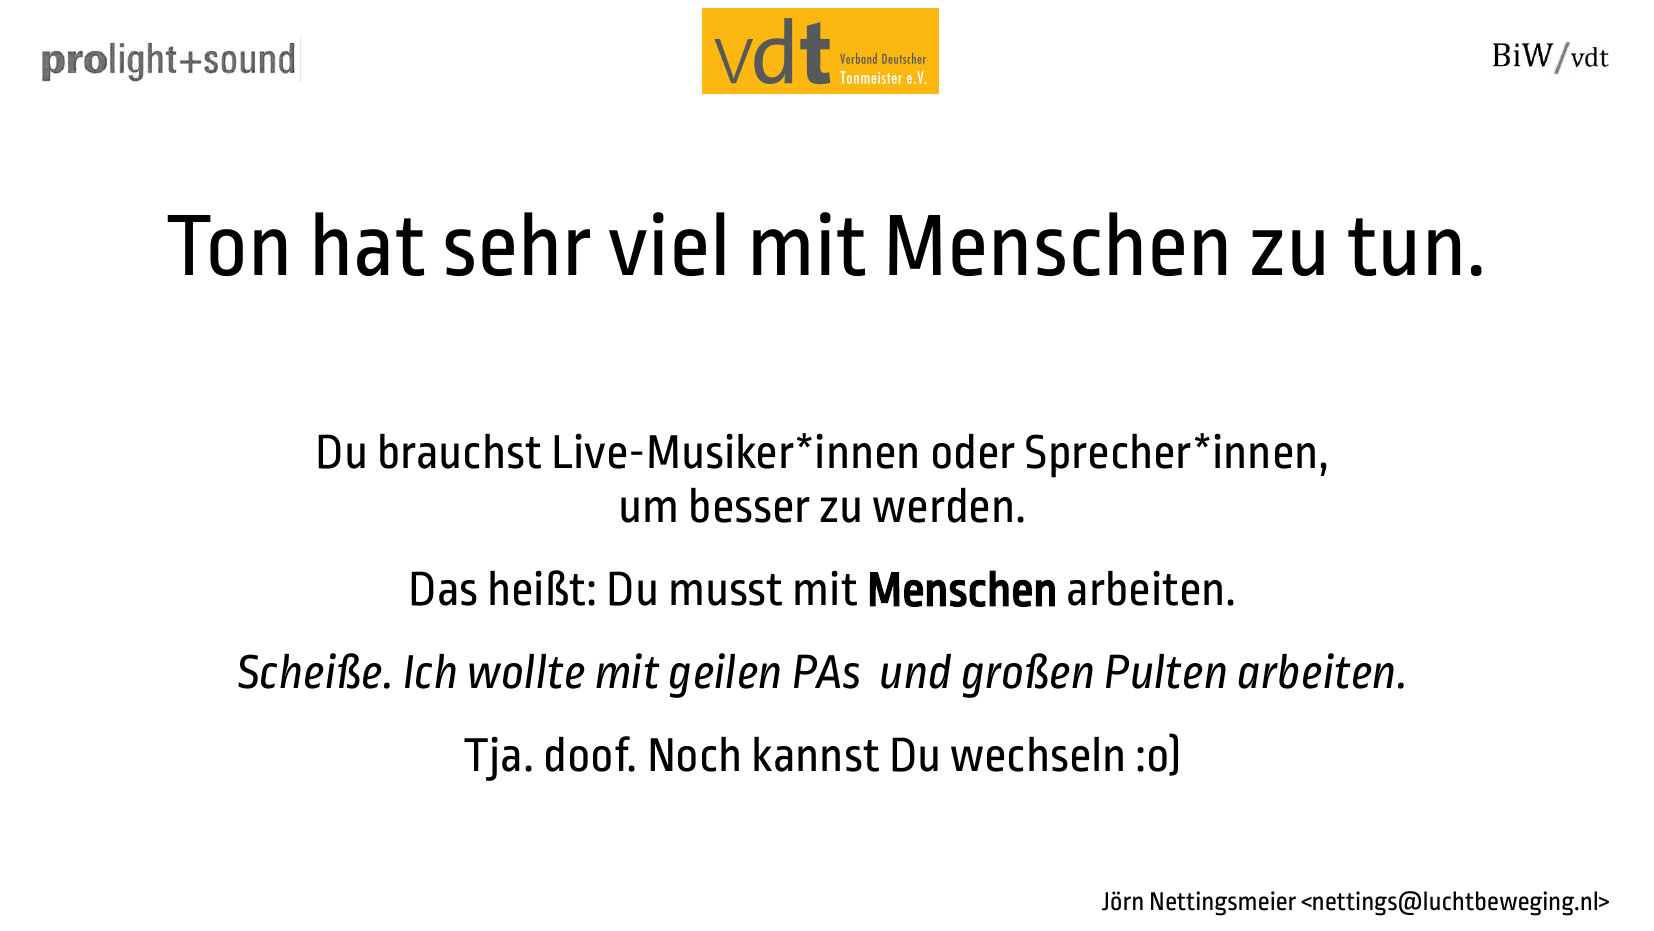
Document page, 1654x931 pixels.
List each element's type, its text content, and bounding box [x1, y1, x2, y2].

picture [37, 37, 301, 82]
list Du brauchst Live-Musiker*innen oder Sprecher*innen, um besser zu werden. Das heißt: Du musst mit Menschen arbeiten. Scheiße. Ich wollte mit geilen PAs und großen Pulten arbeiten. Tja. doof. Noch kannst Du wechseln :o) [75, 427, 1571, 908]
title Ton hat sehr viel mit Menschen zu tun. [82, 197, 1571, 297]
picture [702, 8, 939, 94]
picture [1490, 39, 1613, 75]
